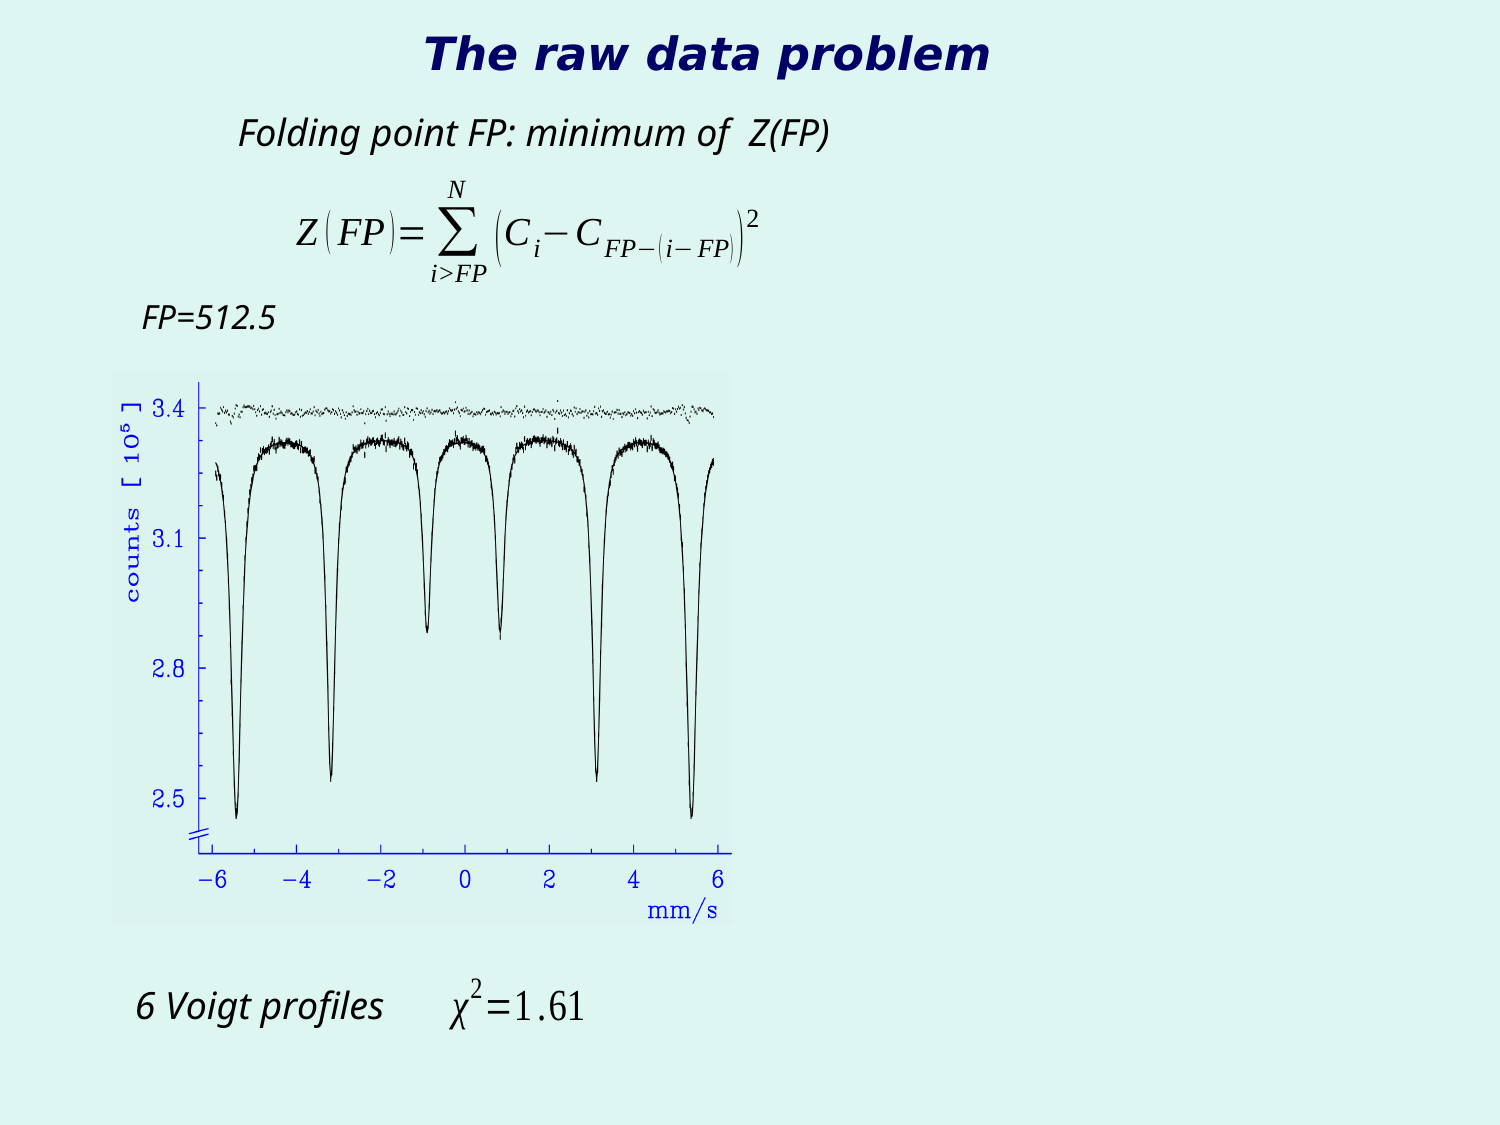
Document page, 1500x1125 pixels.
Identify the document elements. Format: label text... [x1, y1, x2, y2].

picture [111, 374, 735, 930]
text_box FP=512.5 [126, 284, 315, 345]
text_box The raw data problem [407, 17, 1064, 88]
chart [285, 175, 772, 288]
text_box Folding point FP: minimum of Z(FP) [222, 101, 902, 161]
text_box 6 Voigt profiles [120, 974, 413, 1035]
chart [438, 973, 599, 1030]
